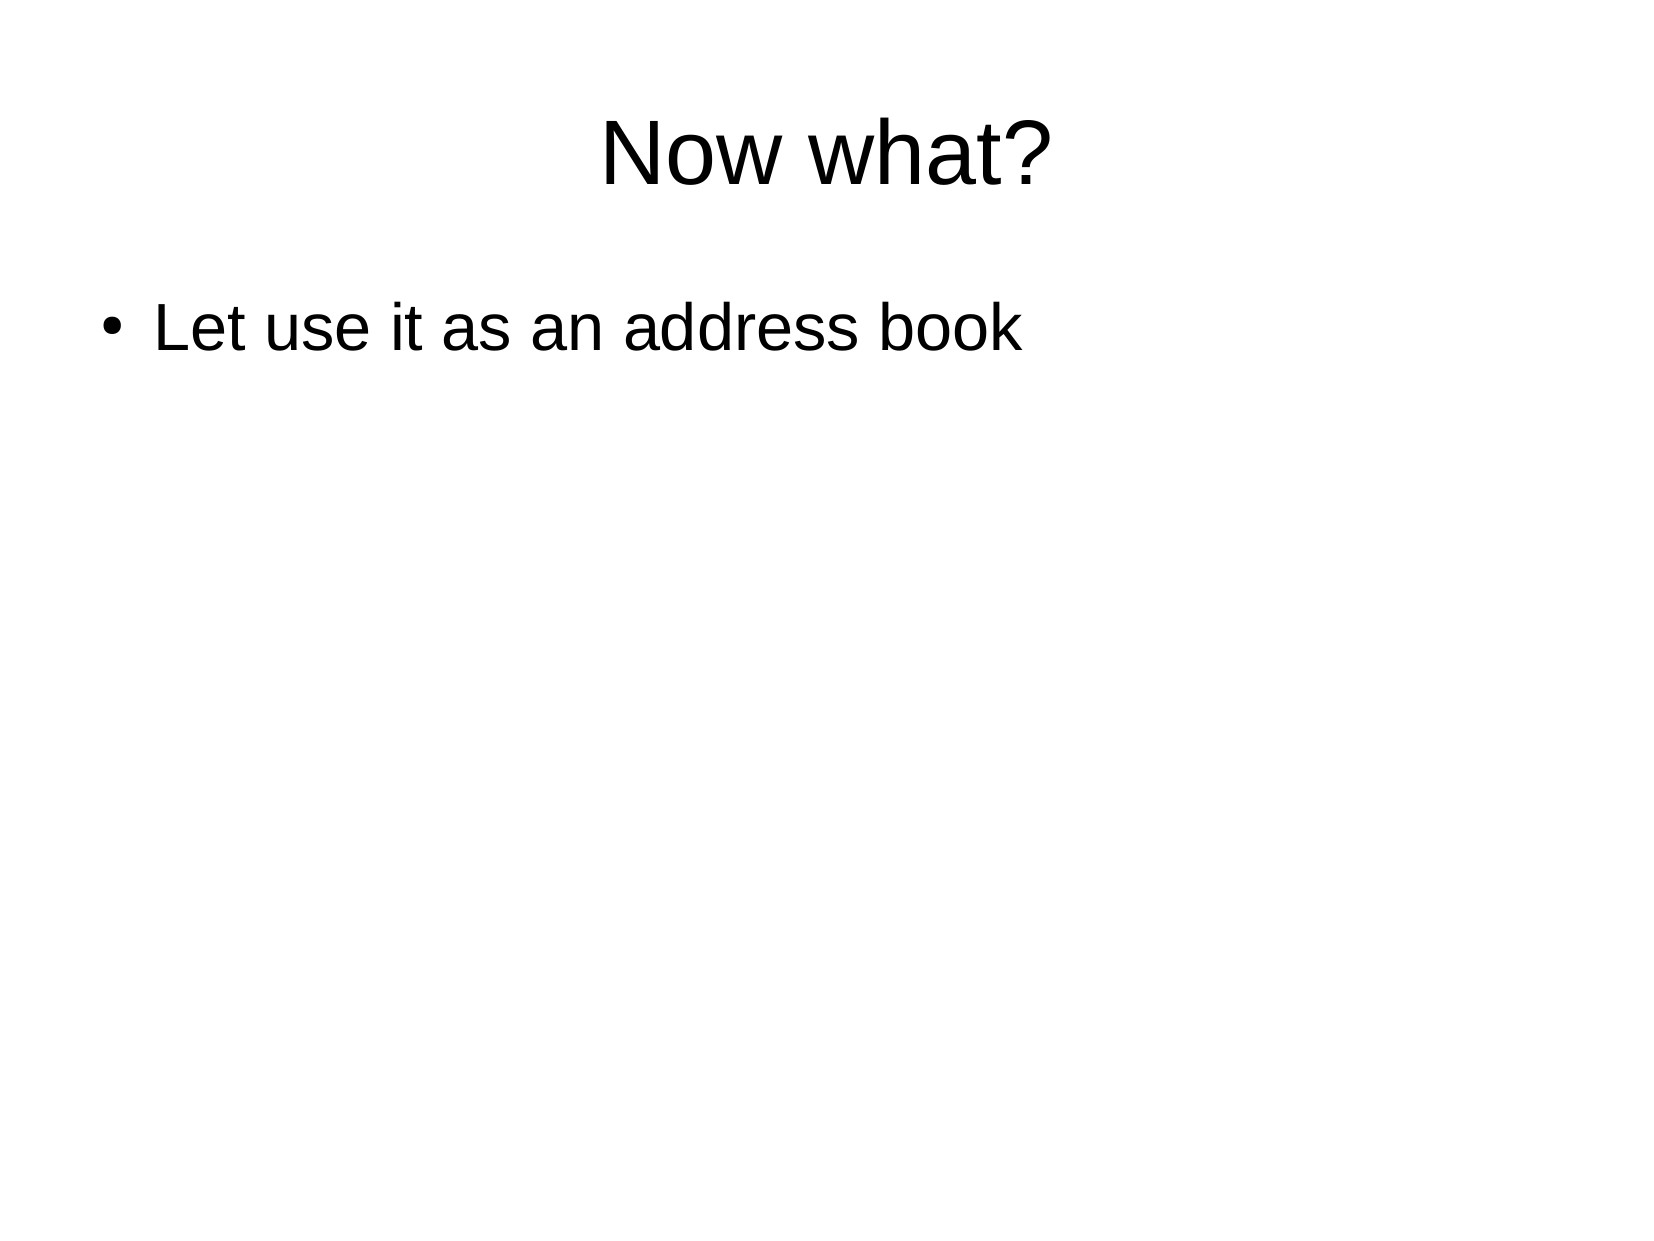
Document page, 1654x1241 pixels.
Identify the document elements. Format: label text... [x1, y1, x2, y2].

list Let use it as an address book [82, 290, 1538, 1010]
title Now what? [82, 49, 1571, 257]
